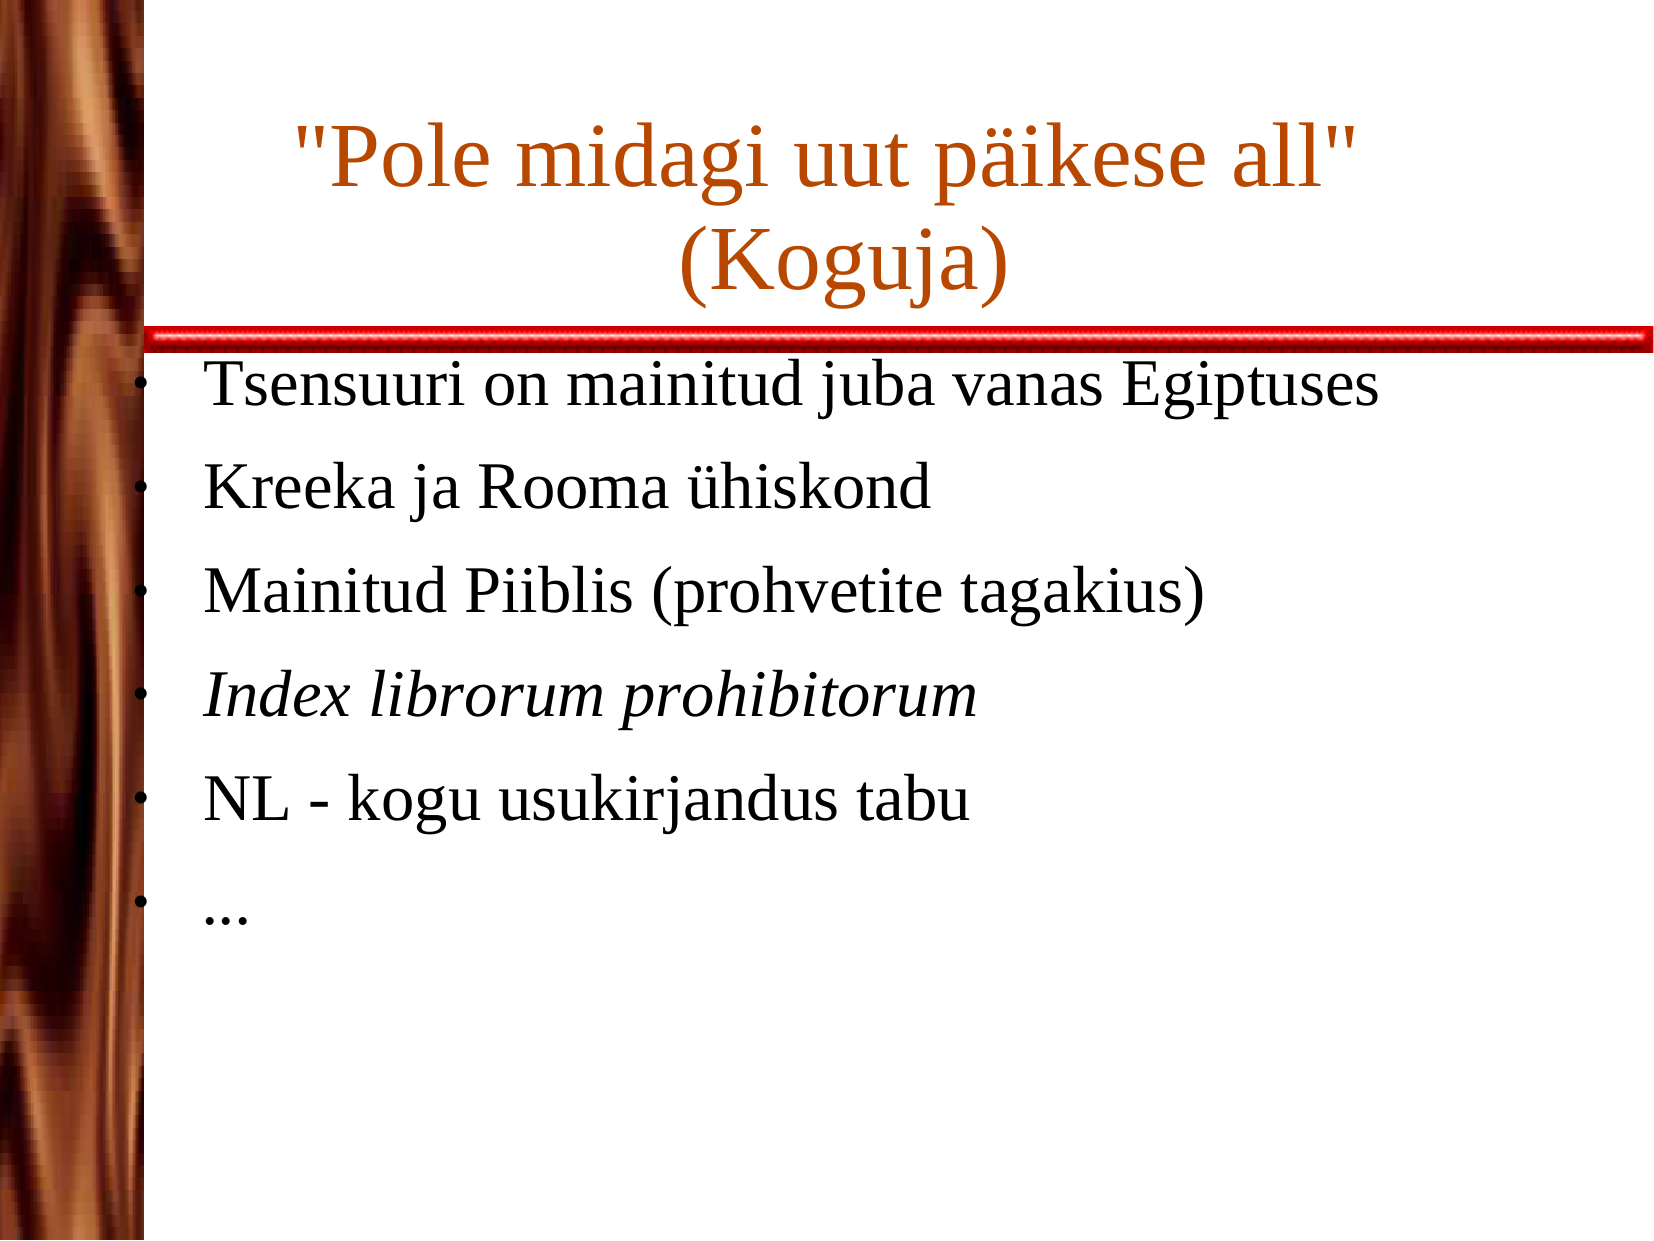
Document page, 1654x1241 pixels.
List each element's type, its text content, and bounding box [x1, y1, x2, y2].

title "Pole midagi uut päikese all" (Koguja) [121, 83, 1534, 330]
list Tsensuuri on mainitud juba vanas Egiptuses Kreeka ja Rooma ühiskond Mainitud Piiblis (prohvetite tagakius) Index librorum prohibitorum NL - kogu usukirjandus tabu ... [121, 344, 1534, 1126]
picture [0, 0, 1654, 1240]
